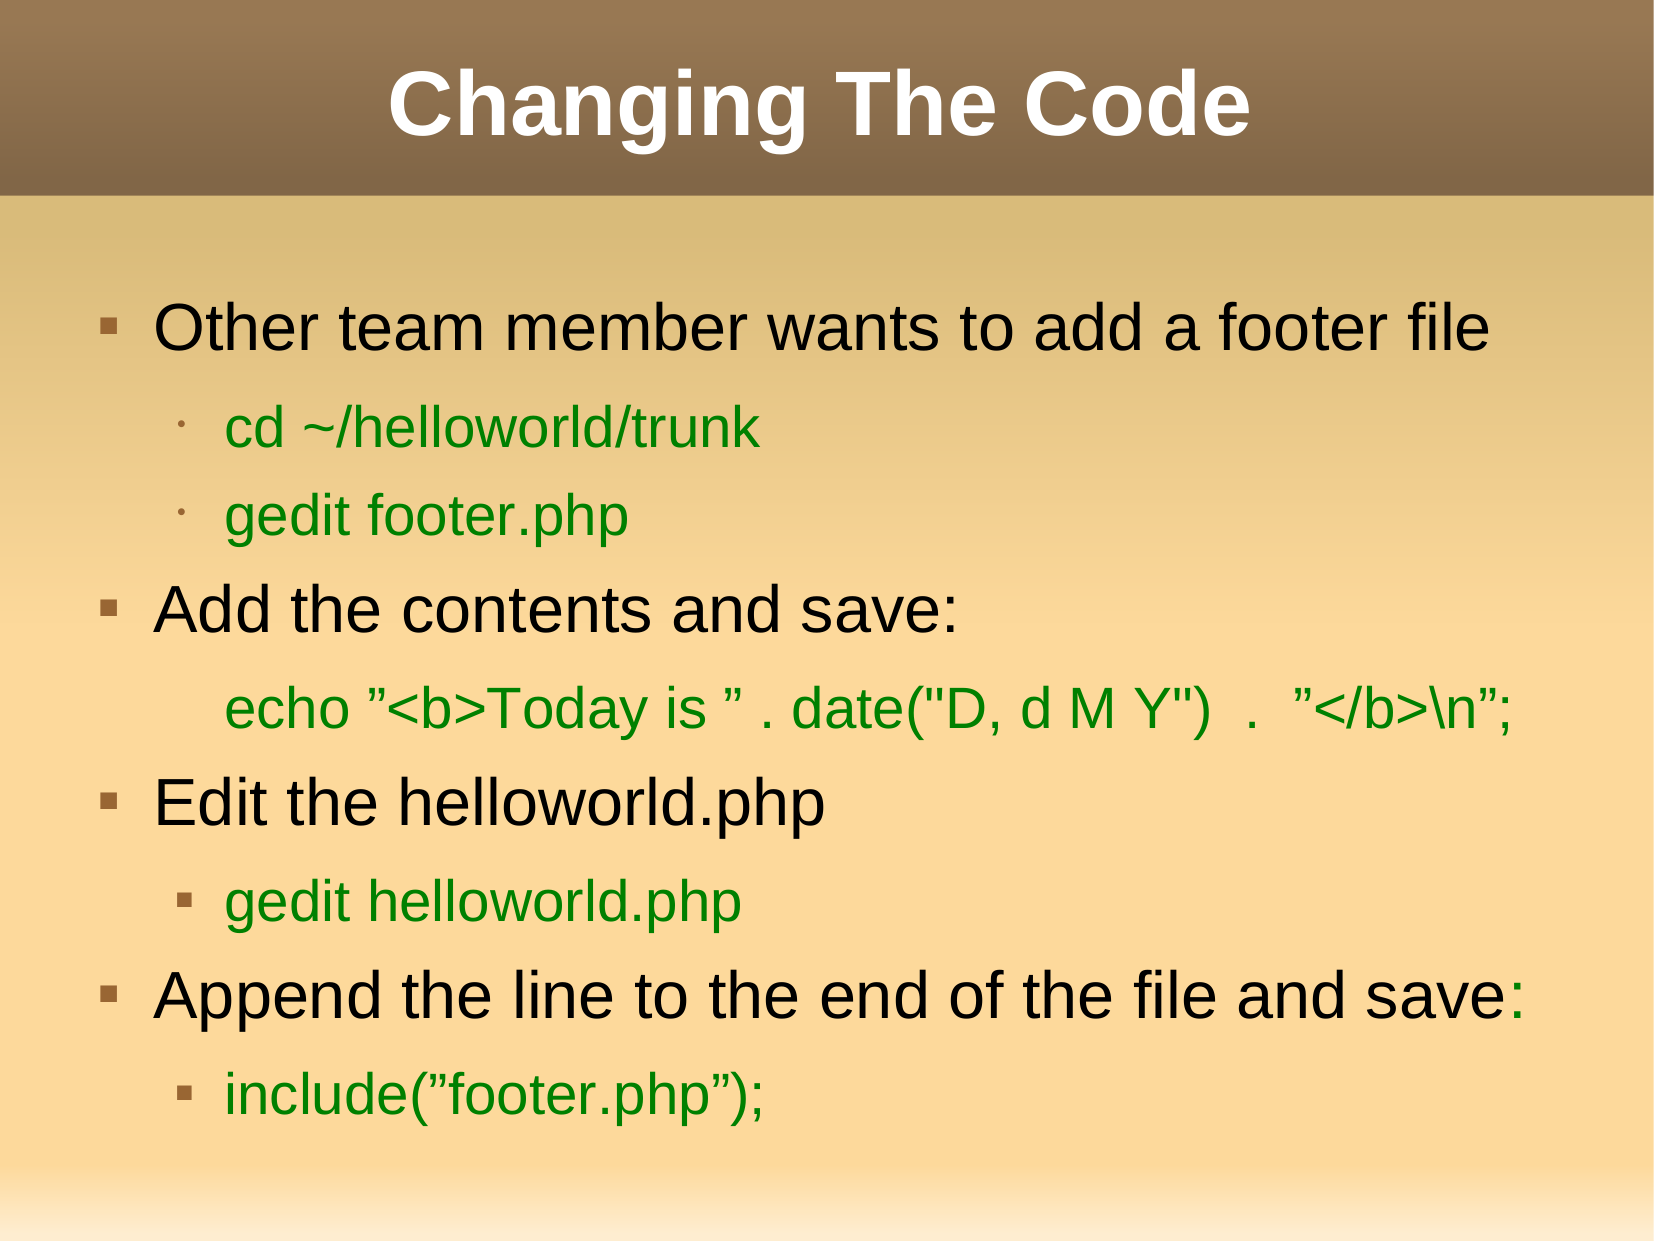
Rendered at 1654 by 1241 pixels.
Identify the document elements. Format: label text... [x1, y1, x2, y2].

picture [0, 0, 1654, 1241]
title Changing The Code [76, 7, 1565, 200]
list Other team member wants to add a footer file cd ~/helloworld/trunk gedit footer.php Add the contents and save: echo ”<b>Today is ” . date("D, d M Y") . ”</b>\n”; Edit the helloworld.php gedit helloworld.php Append the line to the end of the file and save: include(”footer.php”); [82, 290, 1571, 1241]
